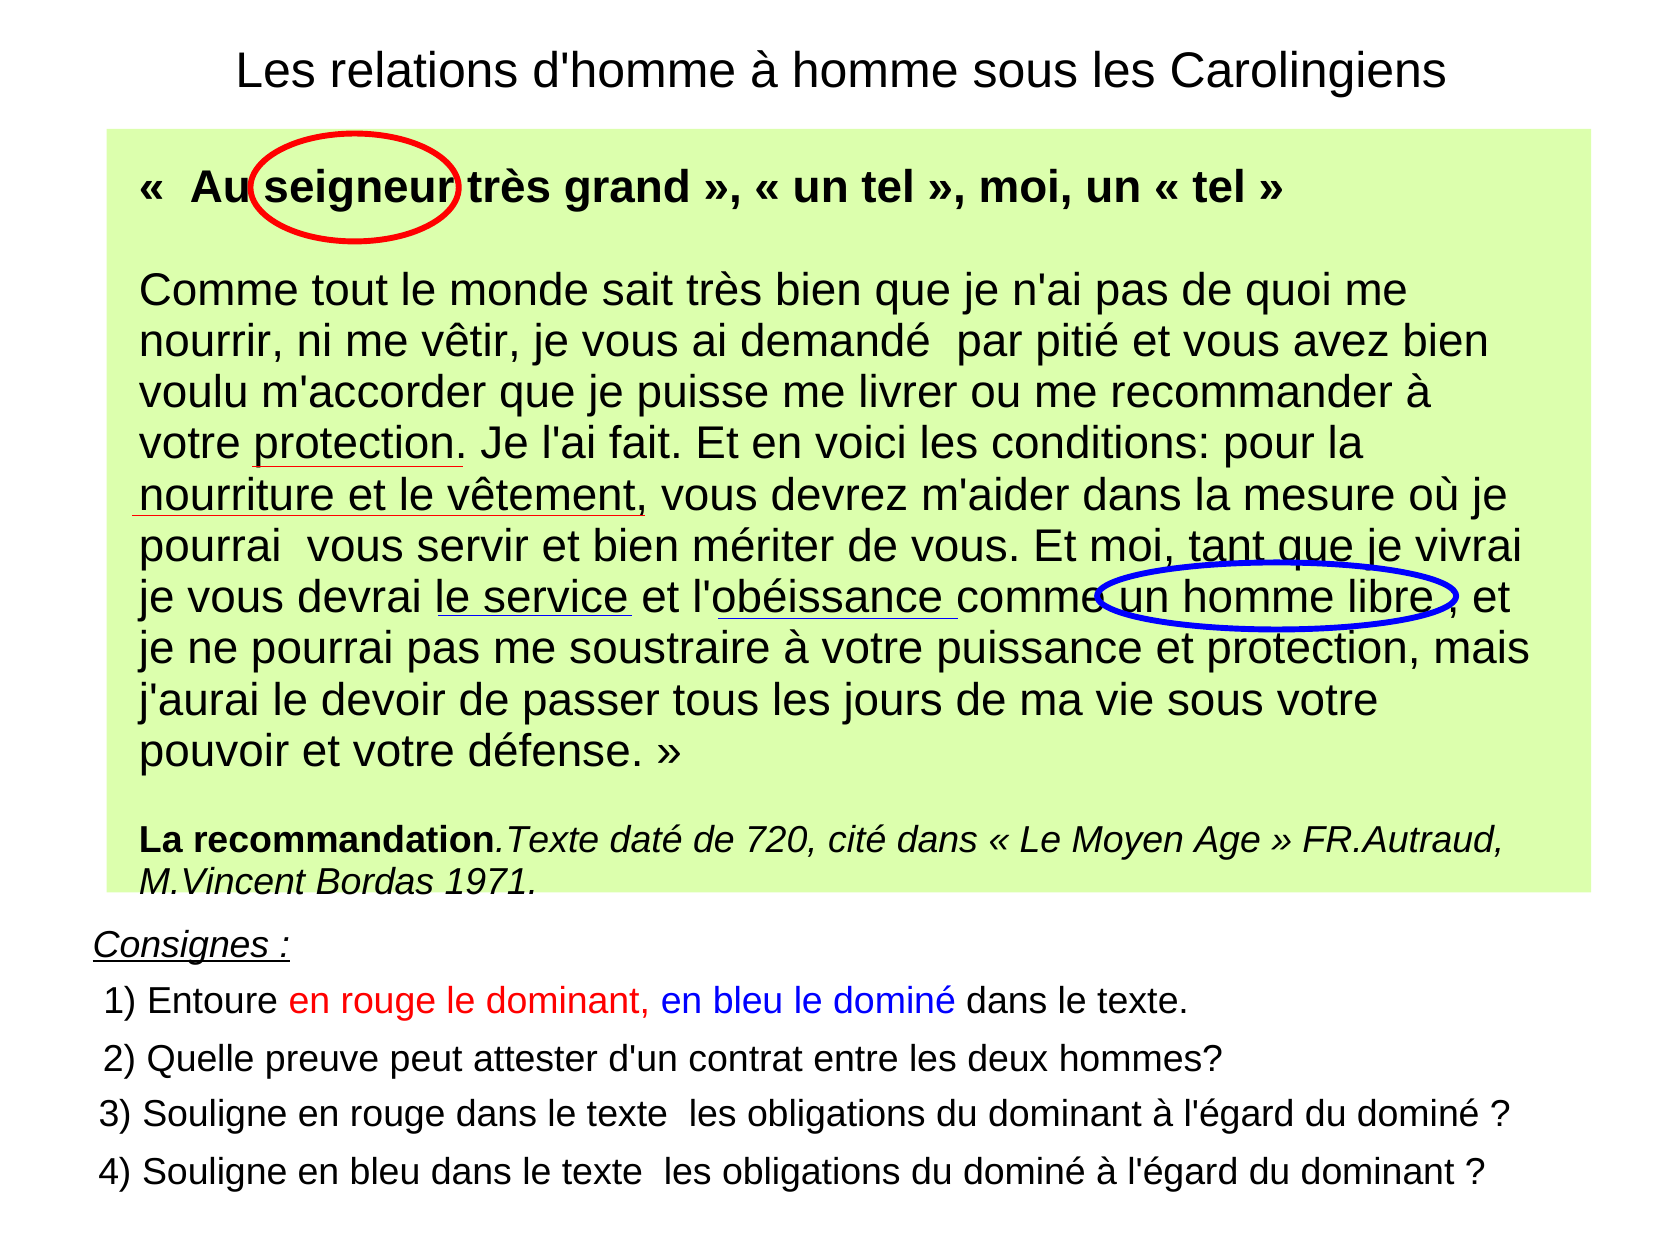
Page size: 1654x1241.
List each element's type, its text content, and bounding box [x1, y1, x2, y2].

text_box [106, 128, 220, 893]
text_box 4) Souligne en bleu dans le texte les obligations du dominé à l'égard du dominant ? [72, 1143, 1578, 1241]
text_box 3) Souligne en rouge dans le texte les obligations du dominant à l'égard du dominé ? [72, 1081, 1623, 1199]
text_box Consignes : 1) Entoure en rouge le dominant, en bleu le dominé dans le texte. [78, 916, 1611, 1030]
text_box Les relations d'homme à homme sous les Carolingiens [220, 34, 1476, 335]
text_box « Au seigneur très grand », « un tel », moi, un « tel » Comme tout le monde sait très bien que je n'ai pas de quoi me nourrir, ni me vêtir, je vous ai demandé par pitié et vous avez bien voulu m'accorder que je puisse me livrer ou me recommander à votre protection. Je l'ai fait. Et en voici les conditions: pour la nourriture et le vêtement, vous devrez m'aider dans la mesure où je pourrai vous servir et bien mériter de vous. Et moi, tant que je vivrai je vous devrai le service et l'obéissance comme un homme libre.; et je ne pourrai pas me soustraire à votre puissance et protection, mais j'aurai le devoir de passer tous les jours de ma vie sous votre pouvoir et votre défense. » La recommandation.Texte daté de 720, cité dans « Le Moyen Age » FR.Autraud, M.Vincent Bordas 1971. [124, 153, 1556, 909]
text_box 2) Quelle preuve peut attester d'un contrat entre les deux hommes? [88, 1030, 1621, 1081]
text_box [1476, 128, 1592, 893]
